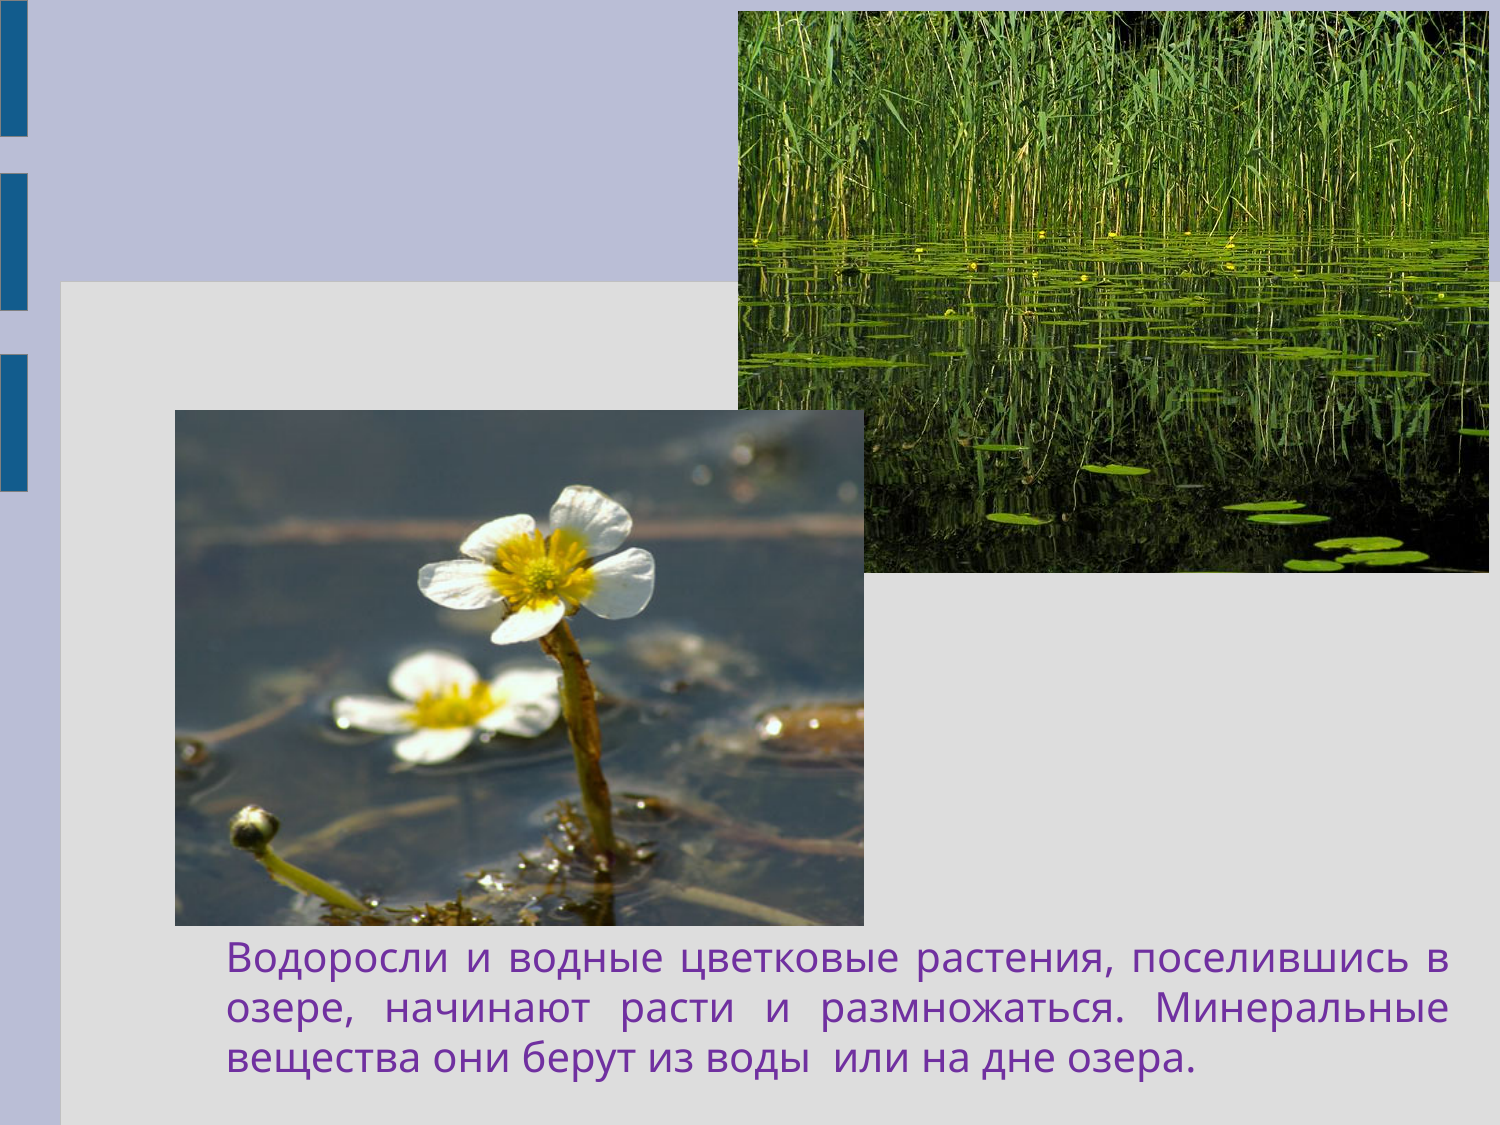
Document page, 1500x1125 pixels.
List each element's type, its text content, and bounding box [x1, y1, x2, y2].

text_box Водоросли и водные цветковые растения, поселившись в озере, начинают расти и размножаться. Минеральные вещества они берут из воды или на дне озера. [210, 923, 1465, 1089]
picture [175, 11, 1489, 926]
